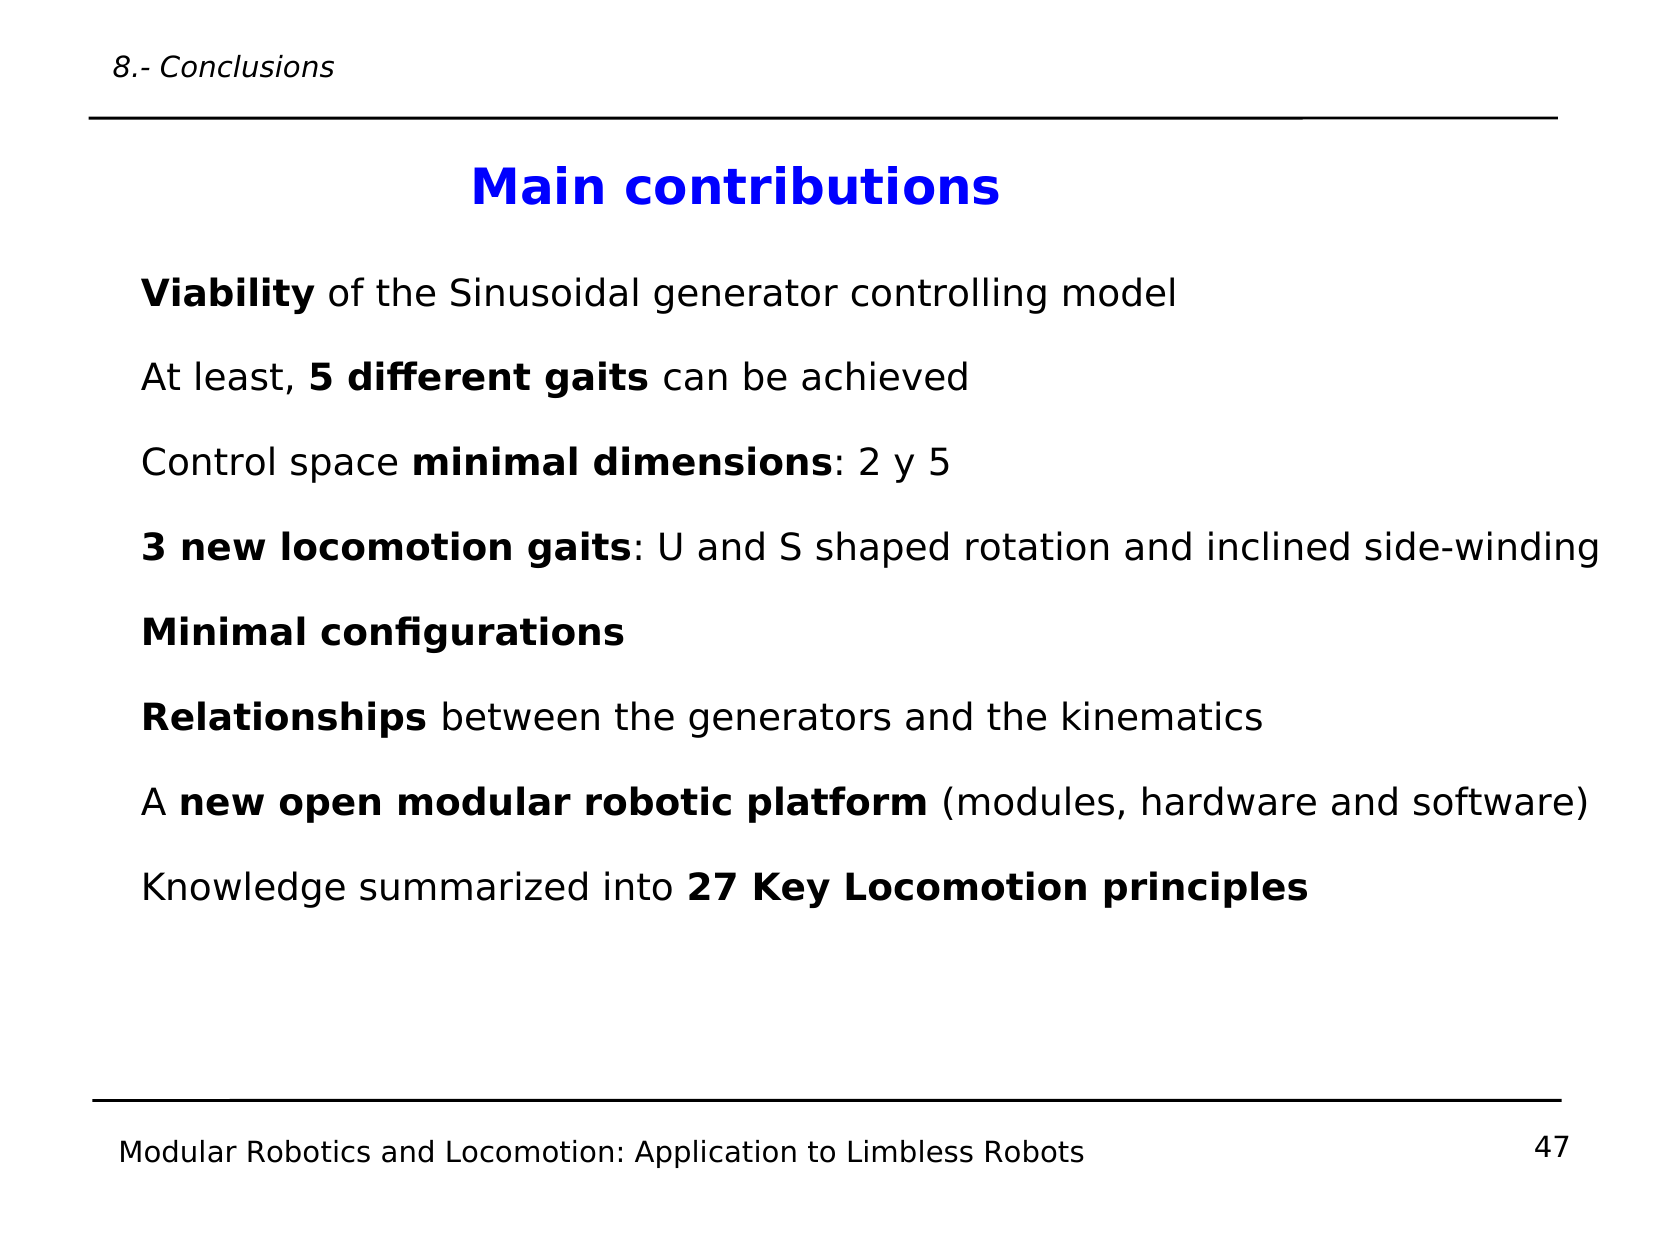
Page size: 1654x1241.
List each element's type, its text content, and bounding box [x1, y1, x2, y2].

text_box Main contributions [455, 150, 1007, 224]
text_box Modular Robotics and Locomotion: Application to Limbless Robots [103, 1128, 1102, 1178]
text_box 8.- Conclusions [97, 42, 350, 93]
text_box Viability of the Sinusoidal generator controlling model At least, 5 different gaits can be achieved Control space minimal dimensions: 2 y 5 3 new locomotion gaits: U and S shaped rotation and inclined side-winding Minimal configurations Relationships between the generators and the kinematics A new open modular robotic platform (modules, hardware and software) Knowledge summarized into 27 Key Locomotion principles [114, 263, 1600, 917]
